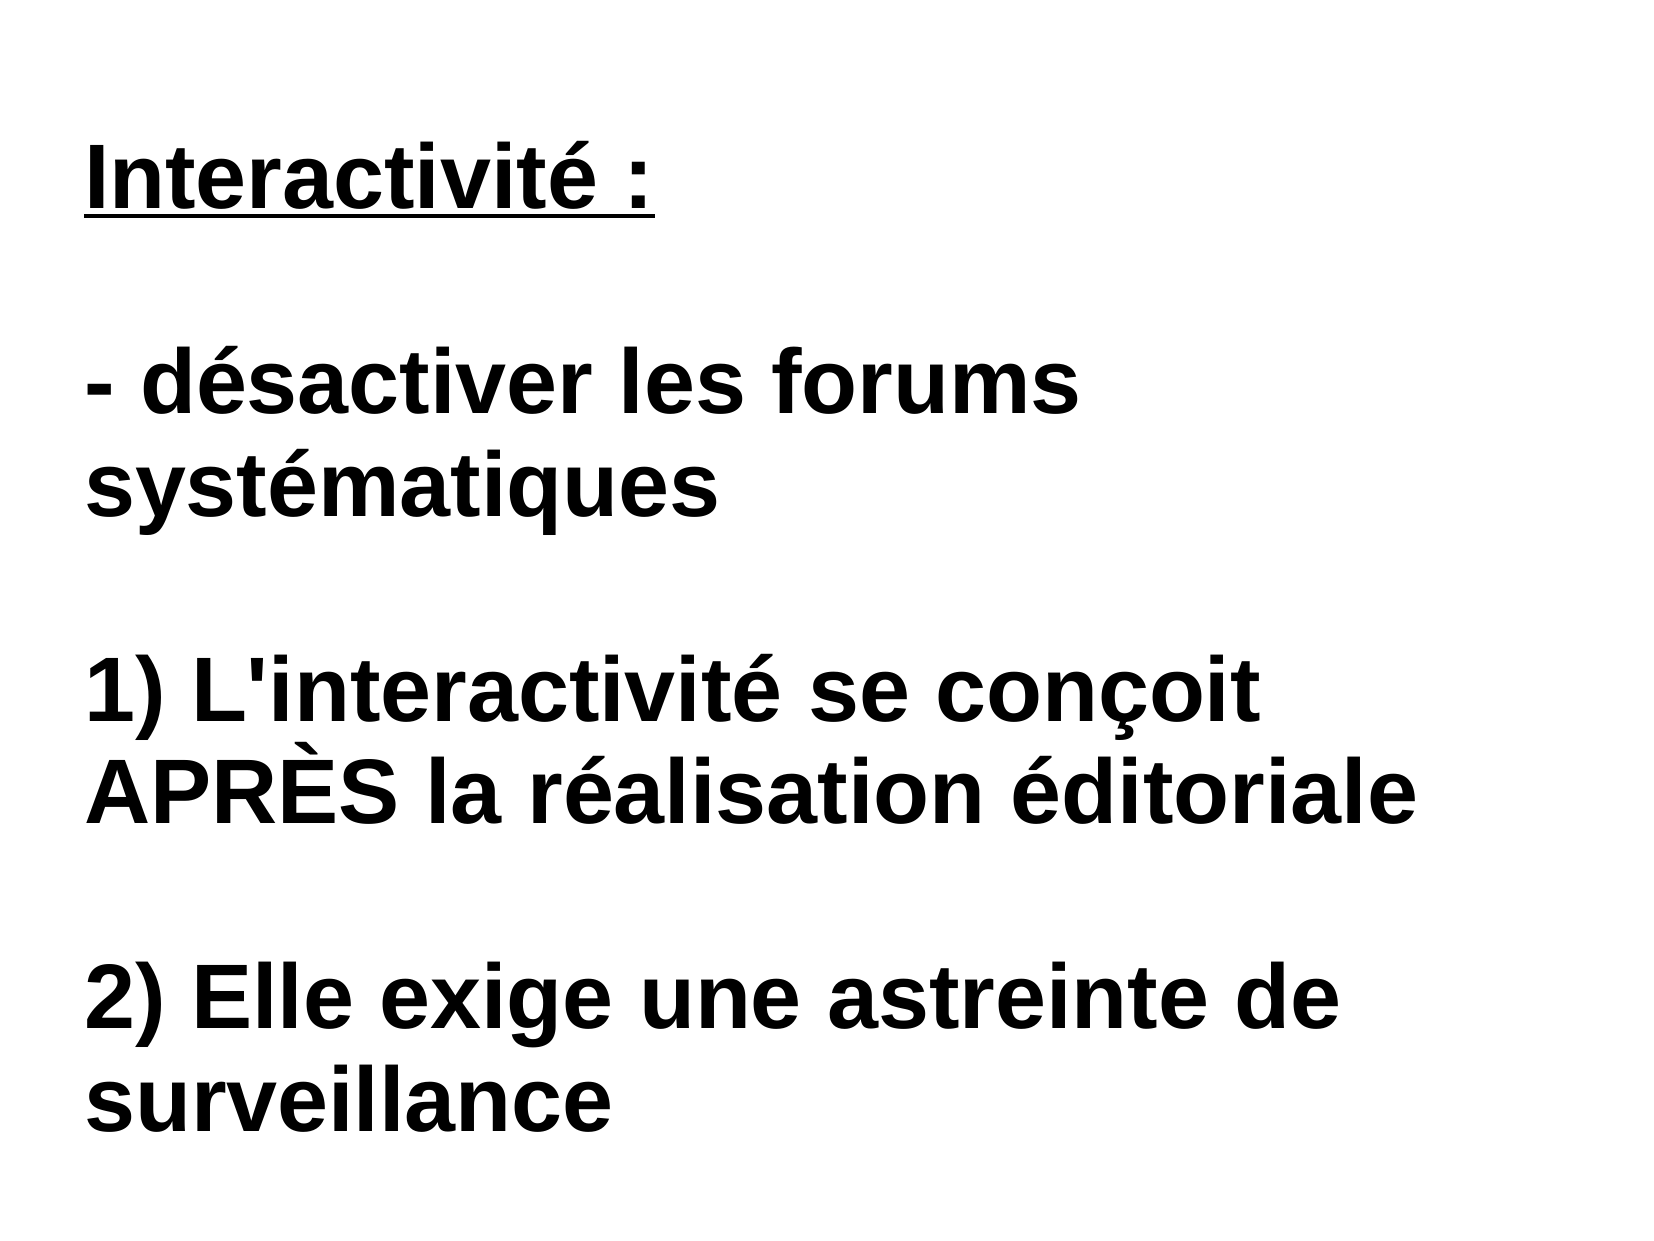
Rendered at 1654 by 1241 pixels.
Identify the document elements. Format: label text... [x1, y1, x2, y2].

text_box Interactivité : - désactiver les forums systématiques 1) L'interactivité se conçoit APRÈS la réalisation éditoriale 2) Elle exige une astreinte de surveillance [69, 118, 1595, 1159]
